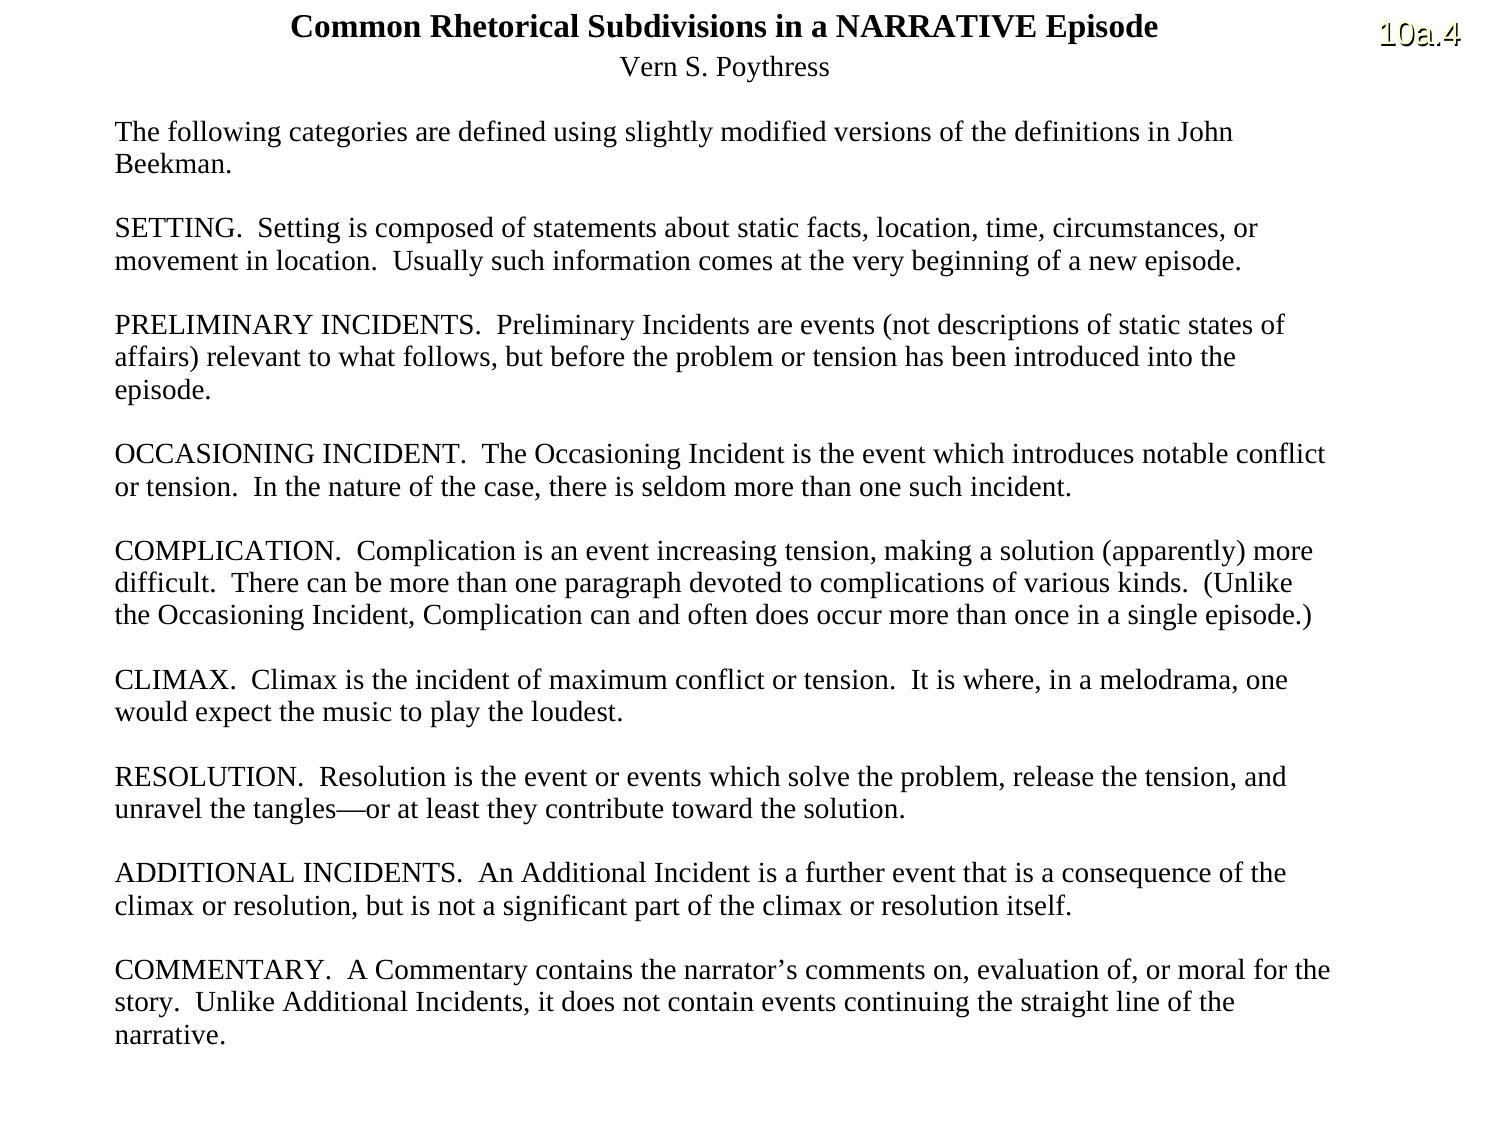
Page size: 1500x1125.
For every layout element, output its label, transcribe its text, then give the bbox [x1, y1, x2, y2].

text_box 10a.4 [1362, 7, 1488, 60]
text_box Common Rhetorical Subdivisions in a NARRATIVE Episode Vern S. Poythress The following categories are defined using slightly modified versions of the definitions in John Beekman. SETTING. Setting is composed of statements about static facts, location, time, circumstances, or movement in location. Usually such information comes at the very beginning of a new episode. PRELIMINARY INCIDENTS. Preliminary Incidents are events (not descriptions of static states of affairs) relevant to what follows, but before the problem or tension has been introduced into the episode. OCCASIONING INCIDENT. The Occasioning Incident is the event which introduces notable conflict or tension. In the nature of the case, there is seldom more than one such incident. COMPLICATION. Complication is an event increasing tension, making a solution (apparently) more difficult. There can be more than one paragraph devoted to complications of various kinds. (Unlike the Occasioning Incident, Complication can and often does occur more than once in a single episode.) CLIMAX. Climax is the incident of maximum conflict or tension. It is where, in a melodrama, one would expect the music to play the loudest. RESOLUTION. Resolution is the event or events which solve the problem, release the tension, and unravel the tangles—or at least they contribute toward the solution. ADDITIONAL INCIDENTS. An Additional Incident is a further event that is a consequence of the climax or resolution, but is not a significant part of the climax or resolution itself. COMMENTARY. A Commentary contains the narrator’s comments on, evaluation of, or moral for the story. Unlike Additional Incidents, it does not contain events continuing the straight line of the narrative. [99, 0, 1350, 1059]
